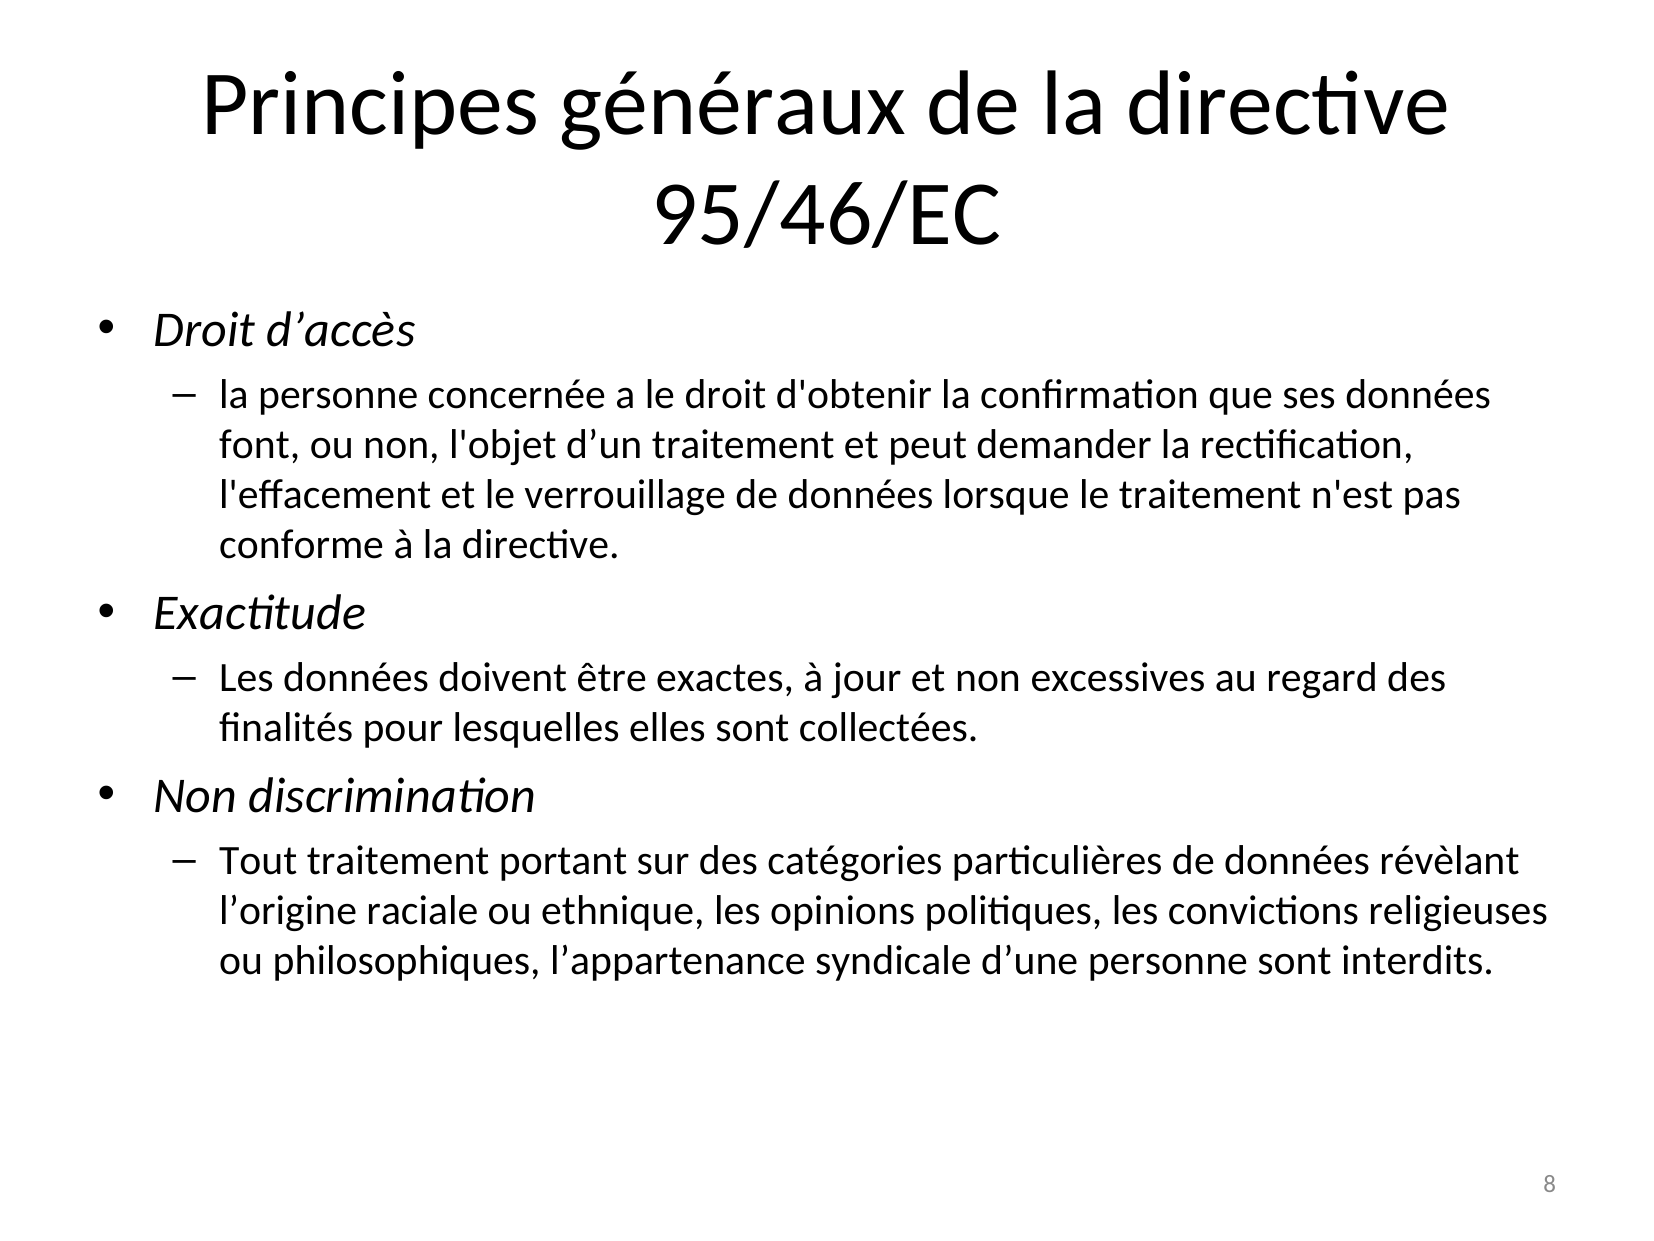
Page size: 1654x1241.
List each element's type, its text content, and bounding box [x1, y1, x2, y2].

text_box Principes généraux de la directive 95/46/EC [82, 49, 1571, 257]
text_box Droit d’accès la personne concernée a le droit d'obtenir la confirmation que ses données font, ou non, l'objet d’un traitement et peut demander la rectification, l'effacement et le verrouillage de données lorsque le traitement n'est pas conforme à la directive. Exactitude Les données doivent être exactes, à jour et non excessives au regard des finalités pour lesquelles elles sont collectées. Non discrimination Tout traitement portant sur des catégories particulières de données révèlant l’origine raciale ou ethnique, les opinions politiques, les convictions religieuses ou philosophiques, l’appartenance syndicale d’une personne sont interdits. [82, 289, 1571, 1108]
text_box <number> [1184, 1149, 1571, 1216]
